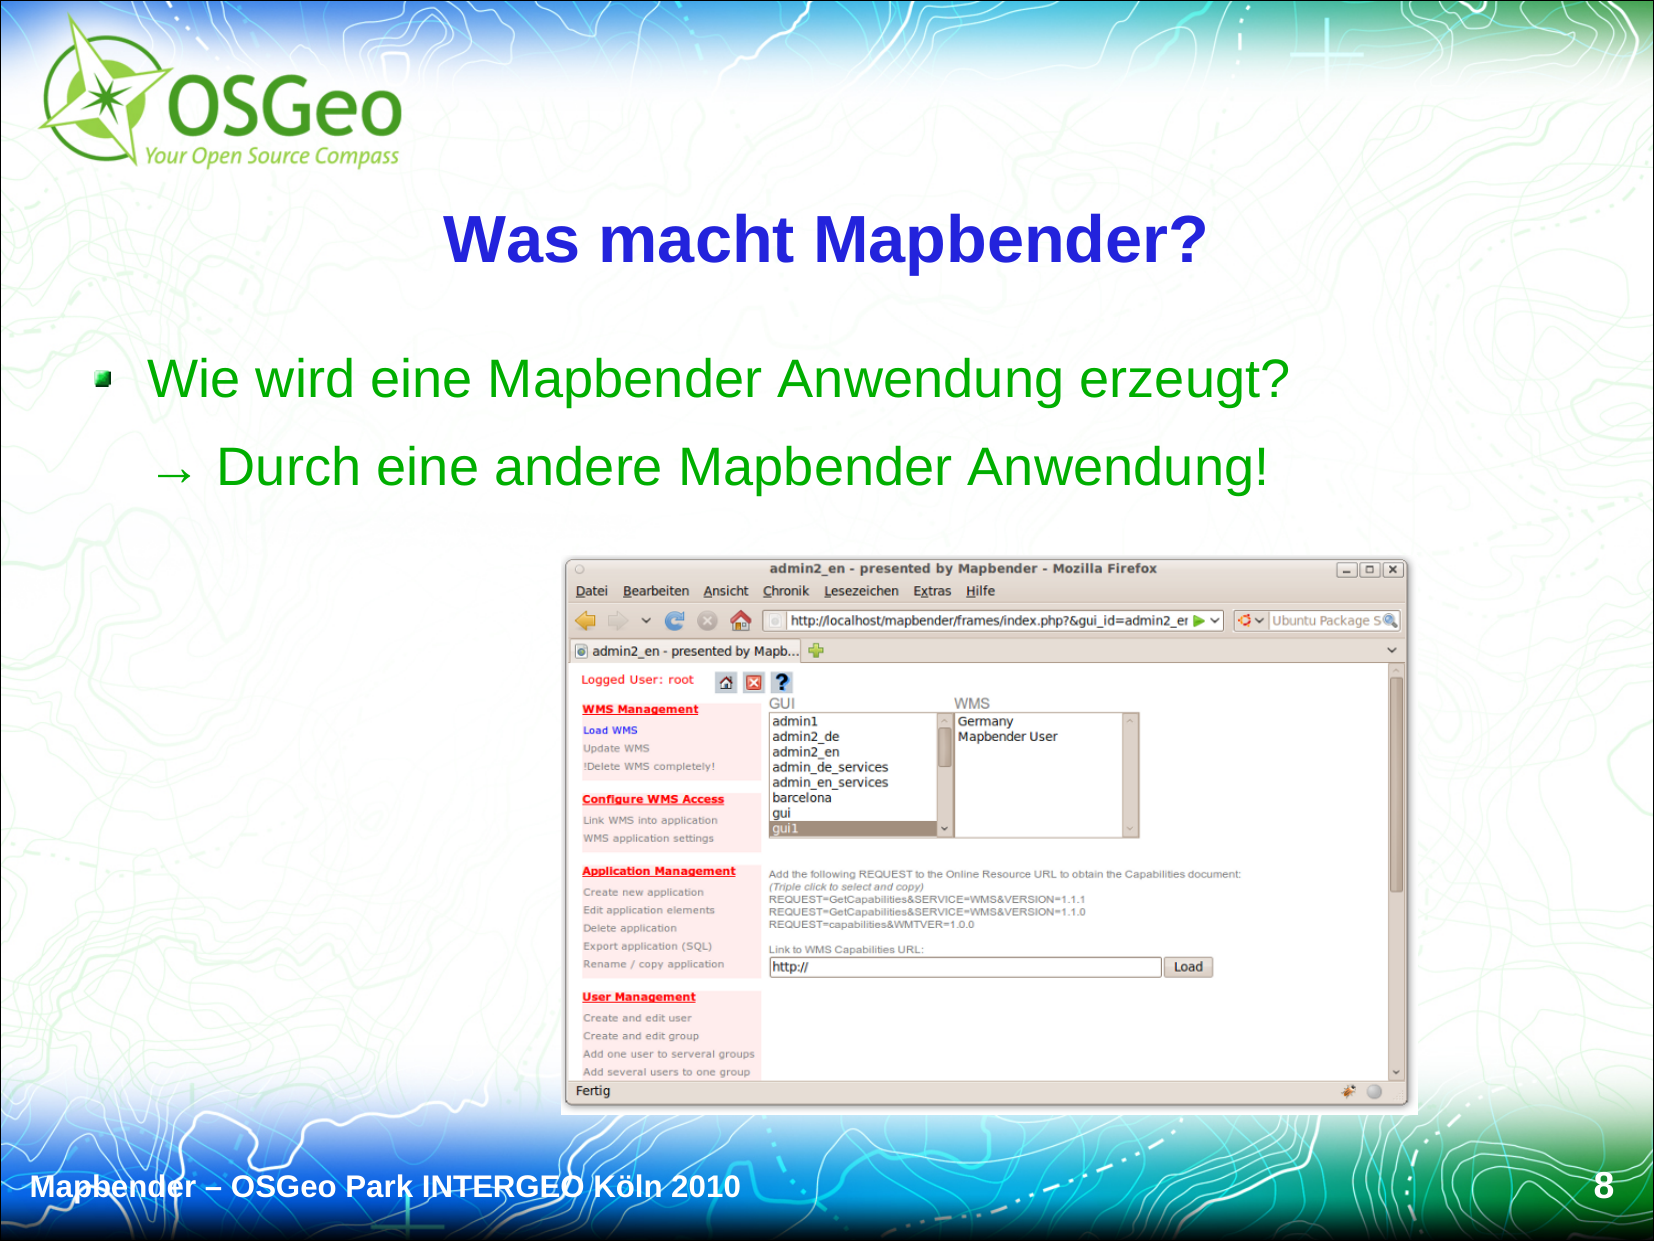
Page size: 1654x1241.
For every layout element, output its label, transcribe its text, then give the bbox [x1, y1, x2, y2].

picture [1, 1, 1653, 1240]
title Was macht Mapbender? [82, 172, 1571, 306]
list Wie wird eine Mapbender Anwendung erzeugt? → Durch eine andere Mapbender Anwendung! [76, 348, 1565, 1153]
